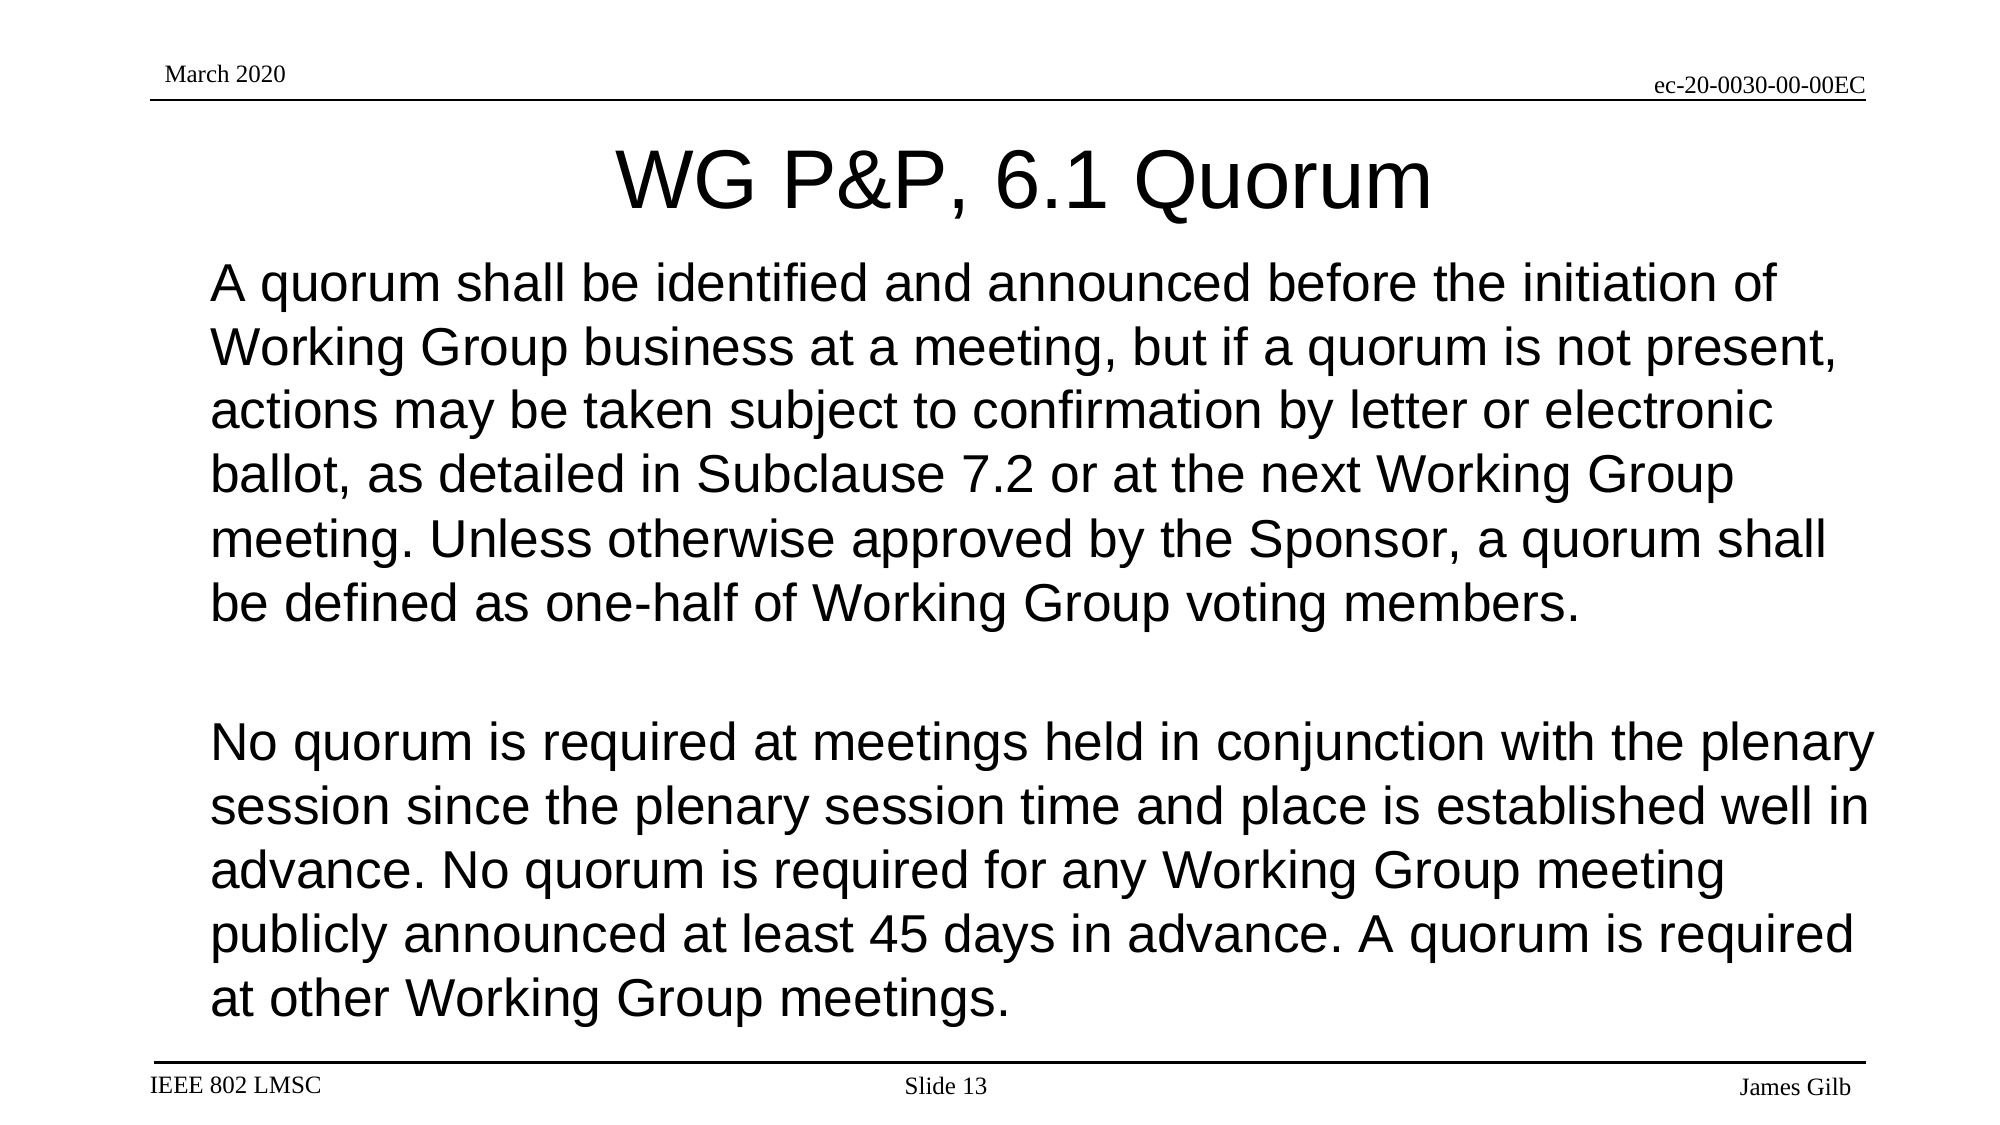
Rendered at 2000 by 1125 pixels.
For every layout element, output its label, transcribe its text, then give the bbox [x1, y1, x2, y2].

list A quorum shall be identified and announced before the initiation of Working Group business at a meeting, but if a quorum is not present, actions may be taken subject to confirmation by letter or electronic ballot, as detailed in Subclause 7.2 or at the next Working Group meeting. Unless otherwise approved by the Sponsor, a quorum shall be defined as one-half of Working Group voting members. No quorum is required at meetings held in conjunction with the plenary session since the plenary session time and place is established well in advance. No quorum is required for any Working Group meeting publicly announced at least 45 days in advance. A quorum is required at other Working Group meetings. [149, 239, 1900, 1051]
title WG P&P, 6.1 Quorum [149, 112, 1900, 238]
